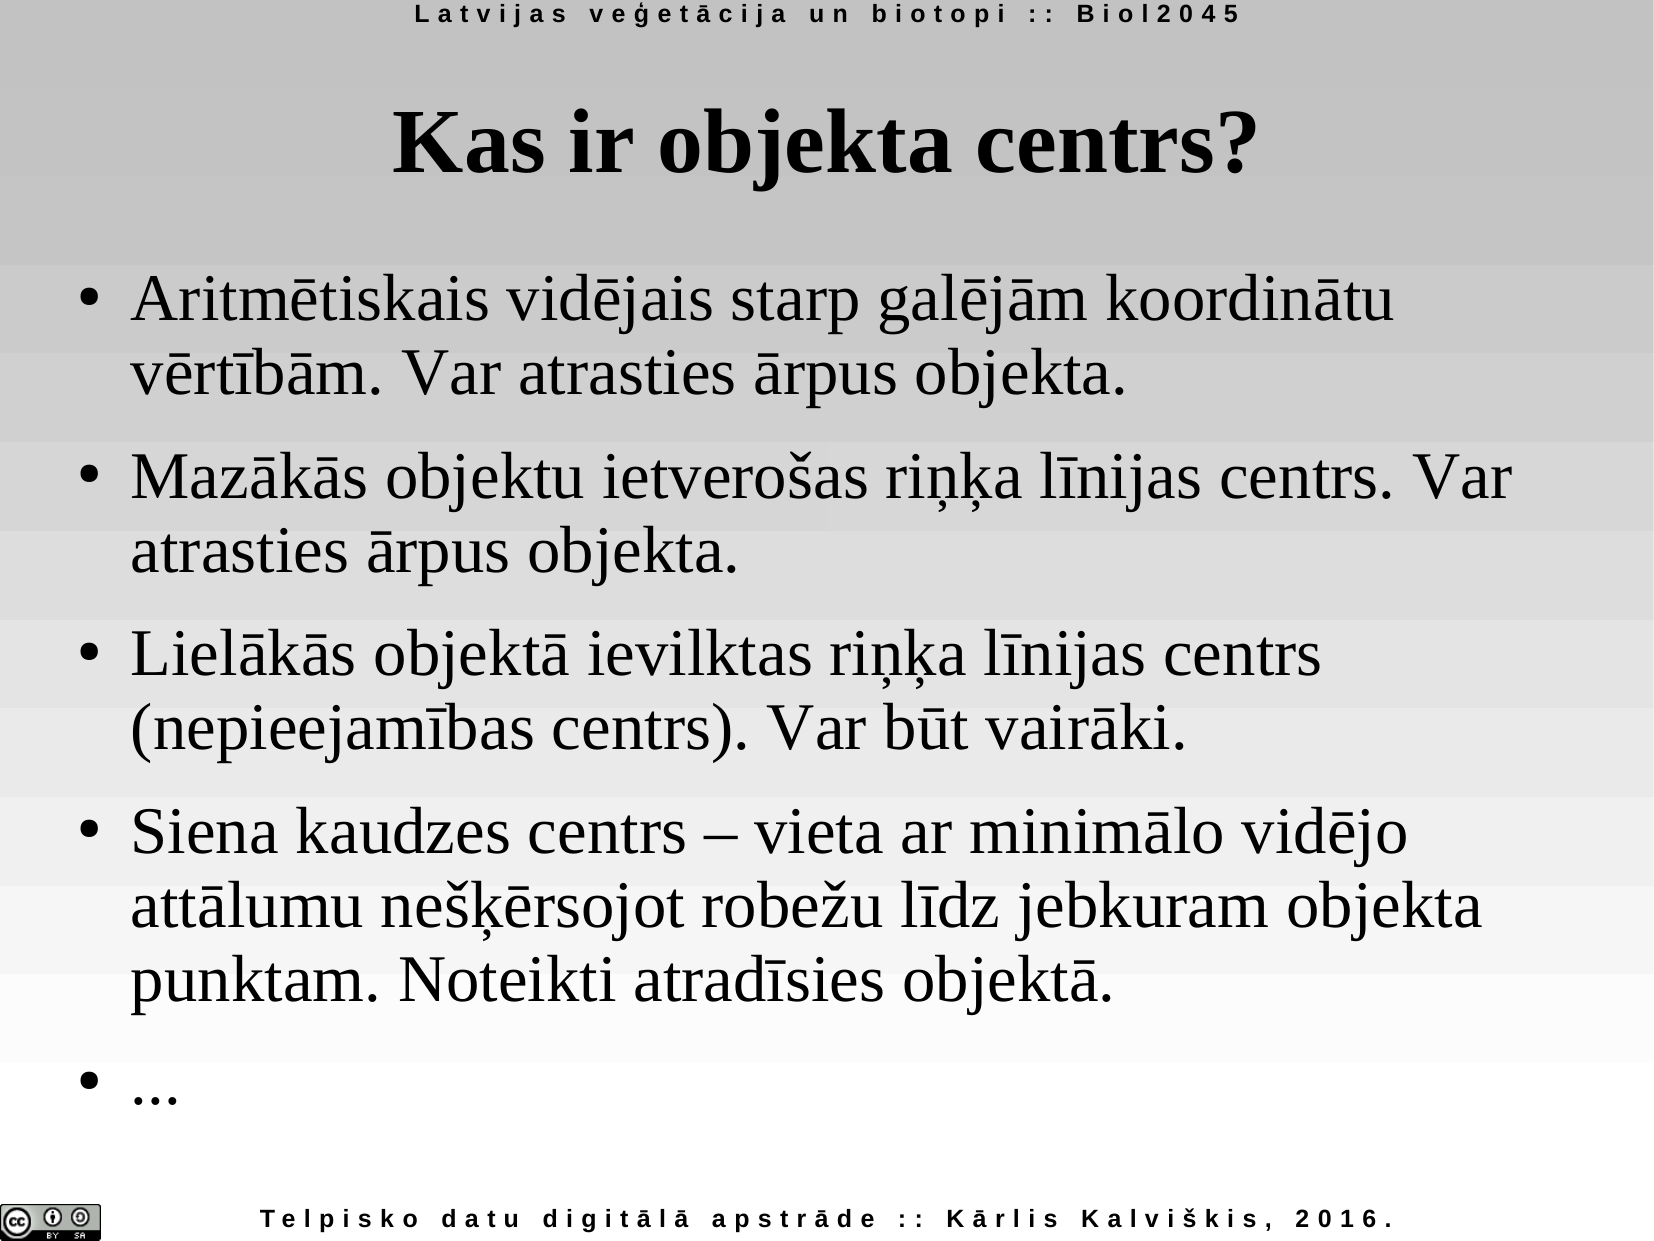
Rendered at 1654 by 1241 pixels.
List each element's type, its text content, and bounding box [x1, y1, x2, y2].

title Kas ir objekta centrs? [59, 37, 1596, 246]
list Aritmētiskais vidējais starp galējām koordinātu vērtībām. Var atrasties ārpus objekta. Mazākās objektu ietverošas riņķa līnijas centrs. Var atrasties ārpus objekta. Lielākās objektā ievilktas riņķa līnijas centrs (nepieejamības centrs). Var būt vairāki. Siena kaudzes centrs – vieta ar minimālo vidējo attālumu nešķērsojot robežu līdz jebkuram objekta punktam. Noteikti atradīsies objektā. ... [59, 261, 1596, 1120]
picture [0, 0, 1654, 1241]
